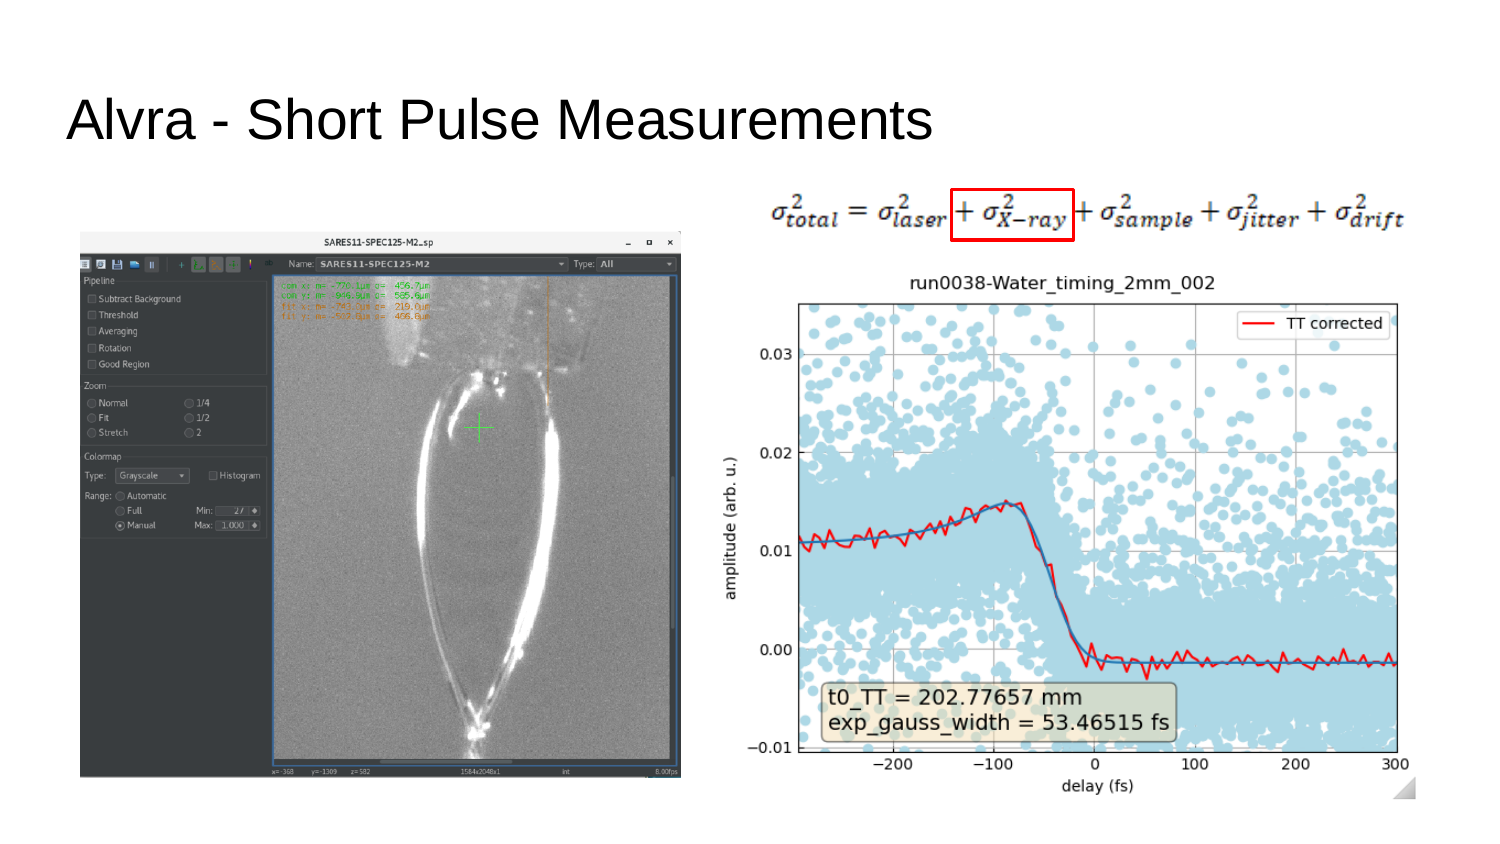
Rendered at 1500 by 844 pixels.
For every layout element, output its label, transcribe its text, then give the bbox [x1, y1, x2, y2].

picture [953, 191, 1072, 238]
picture [728, 189, 950, 241]
picture [699, 262, 1420, 805]
picture [80, 231, 681, 778]
picture [1075, 189, 1449, 241]
title Alvra - Short Pulse Measurements [51, 72, 1449, 167]
